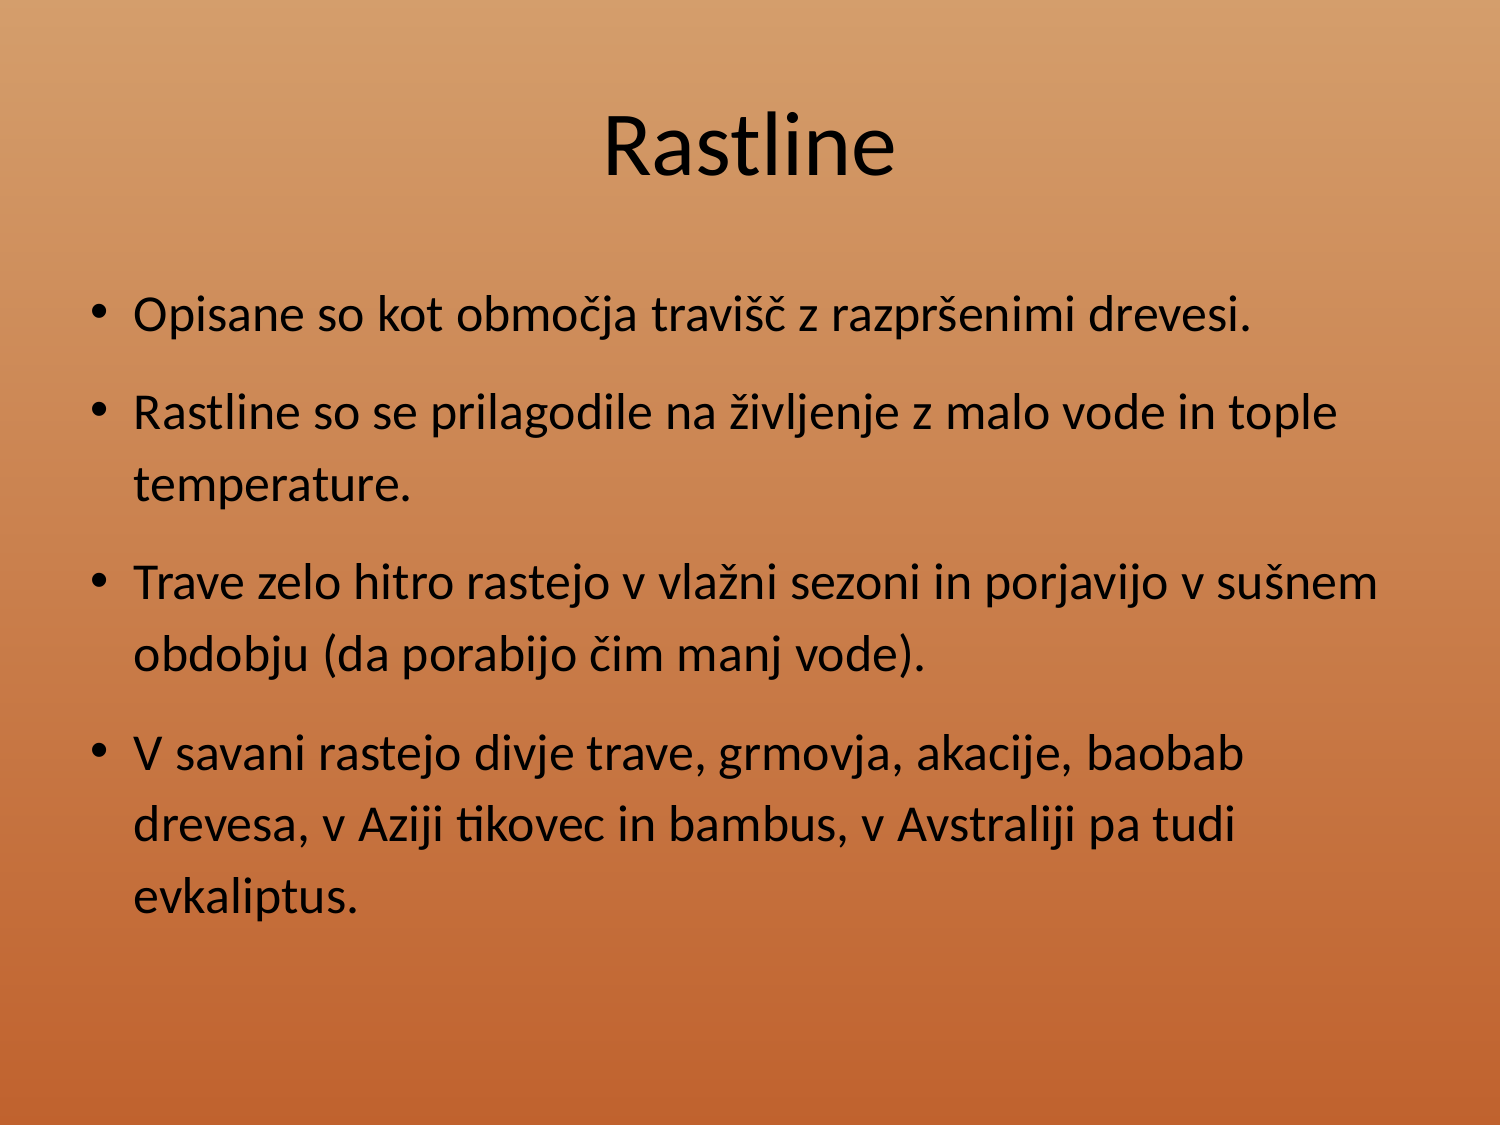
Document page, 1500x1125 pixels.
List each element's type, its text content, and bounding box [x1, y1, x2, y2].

title Rastline [75, 45, 1425, 233]
list Opisane so kot območja travišč z razpršenimi drevesi. Rastline so se prilagodile na življenje z malo vode in tople temperature. Trave zelo hitro rastejo v vlažni sezoni in porjavijo v sušnem obdobju (da porabijo čim manj vode). V savani rastejo divje trave, grmovja, akacije, baobab drevesa, v Aziji tikovec in bambus, v Avstraliji pa tudi evkaliptus. [75, 262, 1425, 1005]
